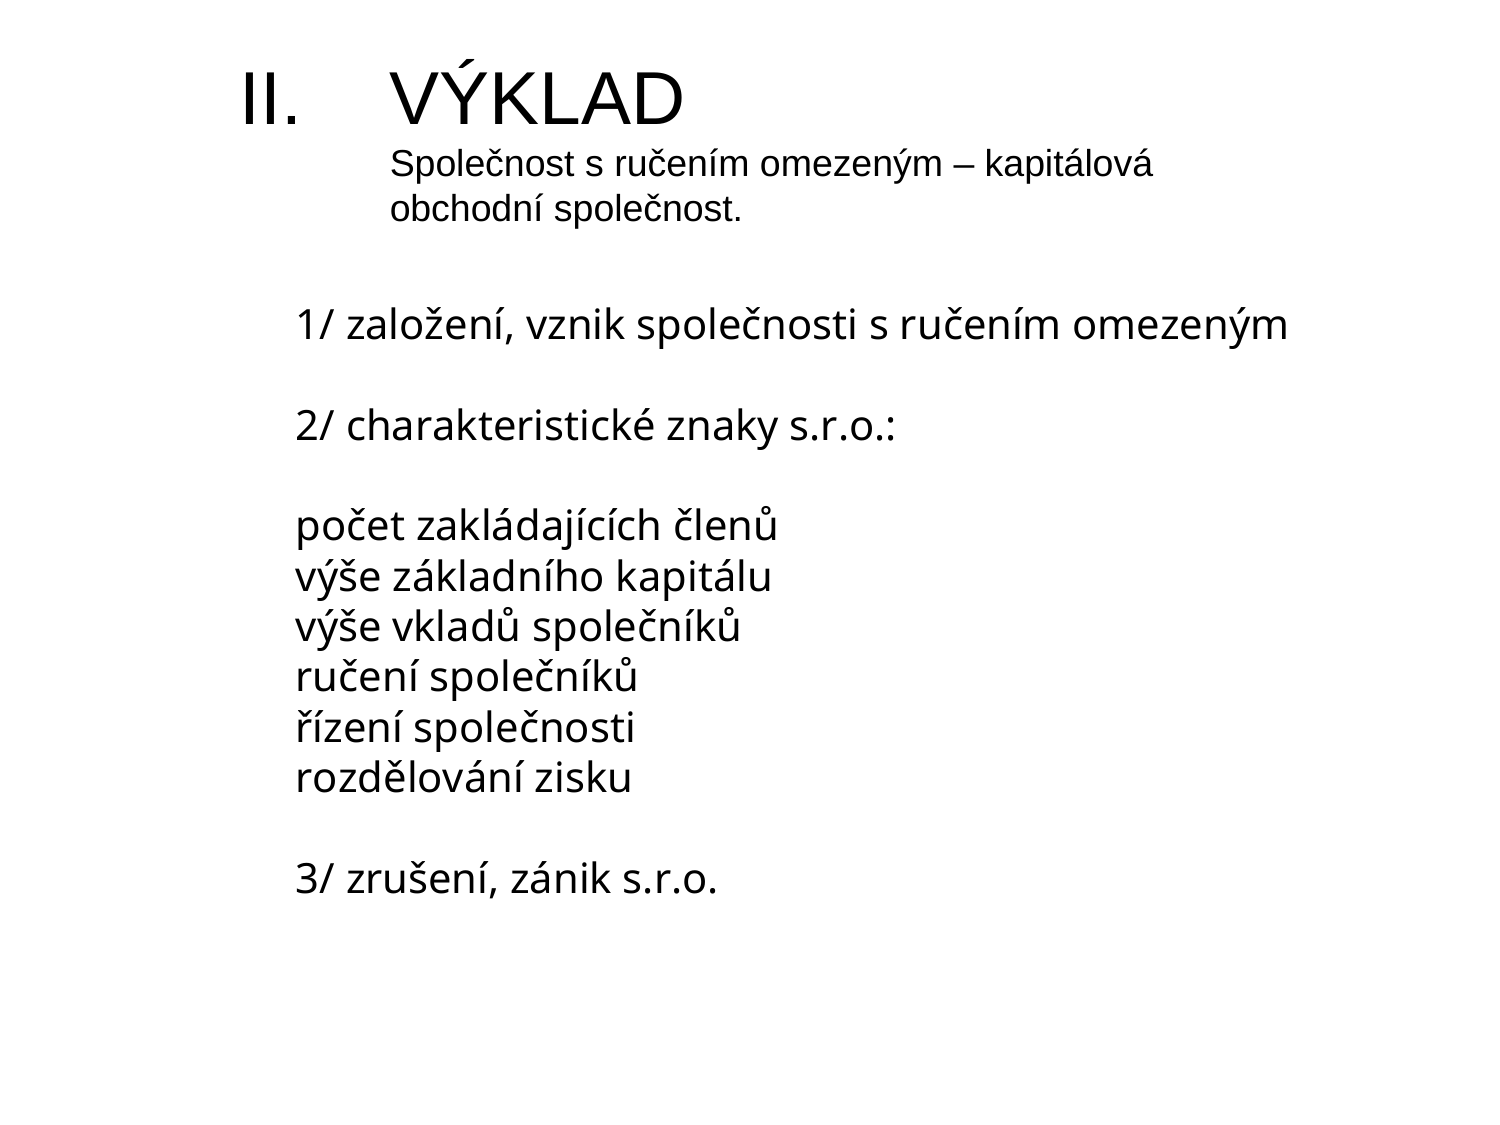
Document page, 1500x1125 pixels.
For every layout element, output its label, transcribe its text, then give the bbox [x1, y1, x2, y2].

list 1/ založení, vznik společnosti s ručením omezeným 2/ charakteristické znaky s.r.o.: počet zakládajících členů výše základního kapitálu výše vkladů společníků ručení společníků řízení společnosti rozdělování zisku 3/ zrušení, zánik s.r.o. [224, 299, 1425, 975]
title VÝKLAD Společnost s ručením omezeným – kapitálová obchodní společnost. [224, 41, 1425, 237]
